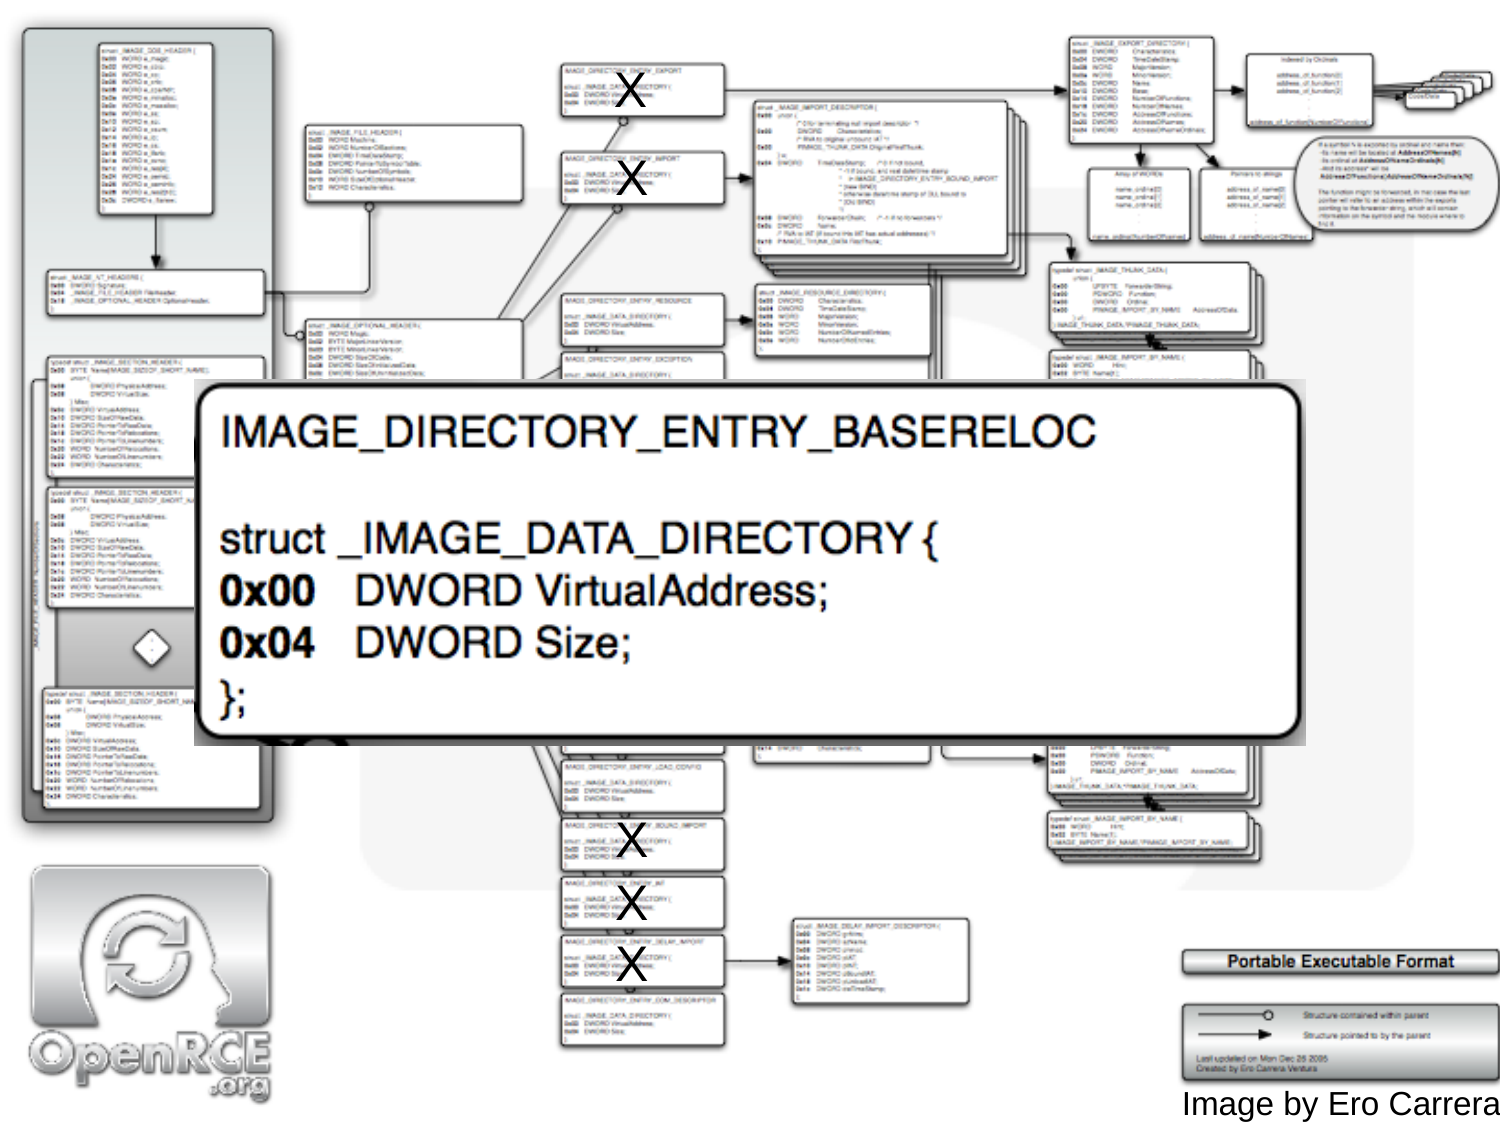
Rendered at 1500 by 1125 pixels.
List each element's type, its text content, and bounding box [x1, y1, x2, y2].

text_box X [600, 137, 664, 213]
text_box X [600, 799, 664, 862]
text_box X [600, 862, 664, 938]
text_box X [598, 49, 662, 126]
picture [0, 6, 1500, 1125]
text_box Image by Ero Carrera [1167, 1074, 1500, 1125]
text_box X [600, 938, 664, 1000]
